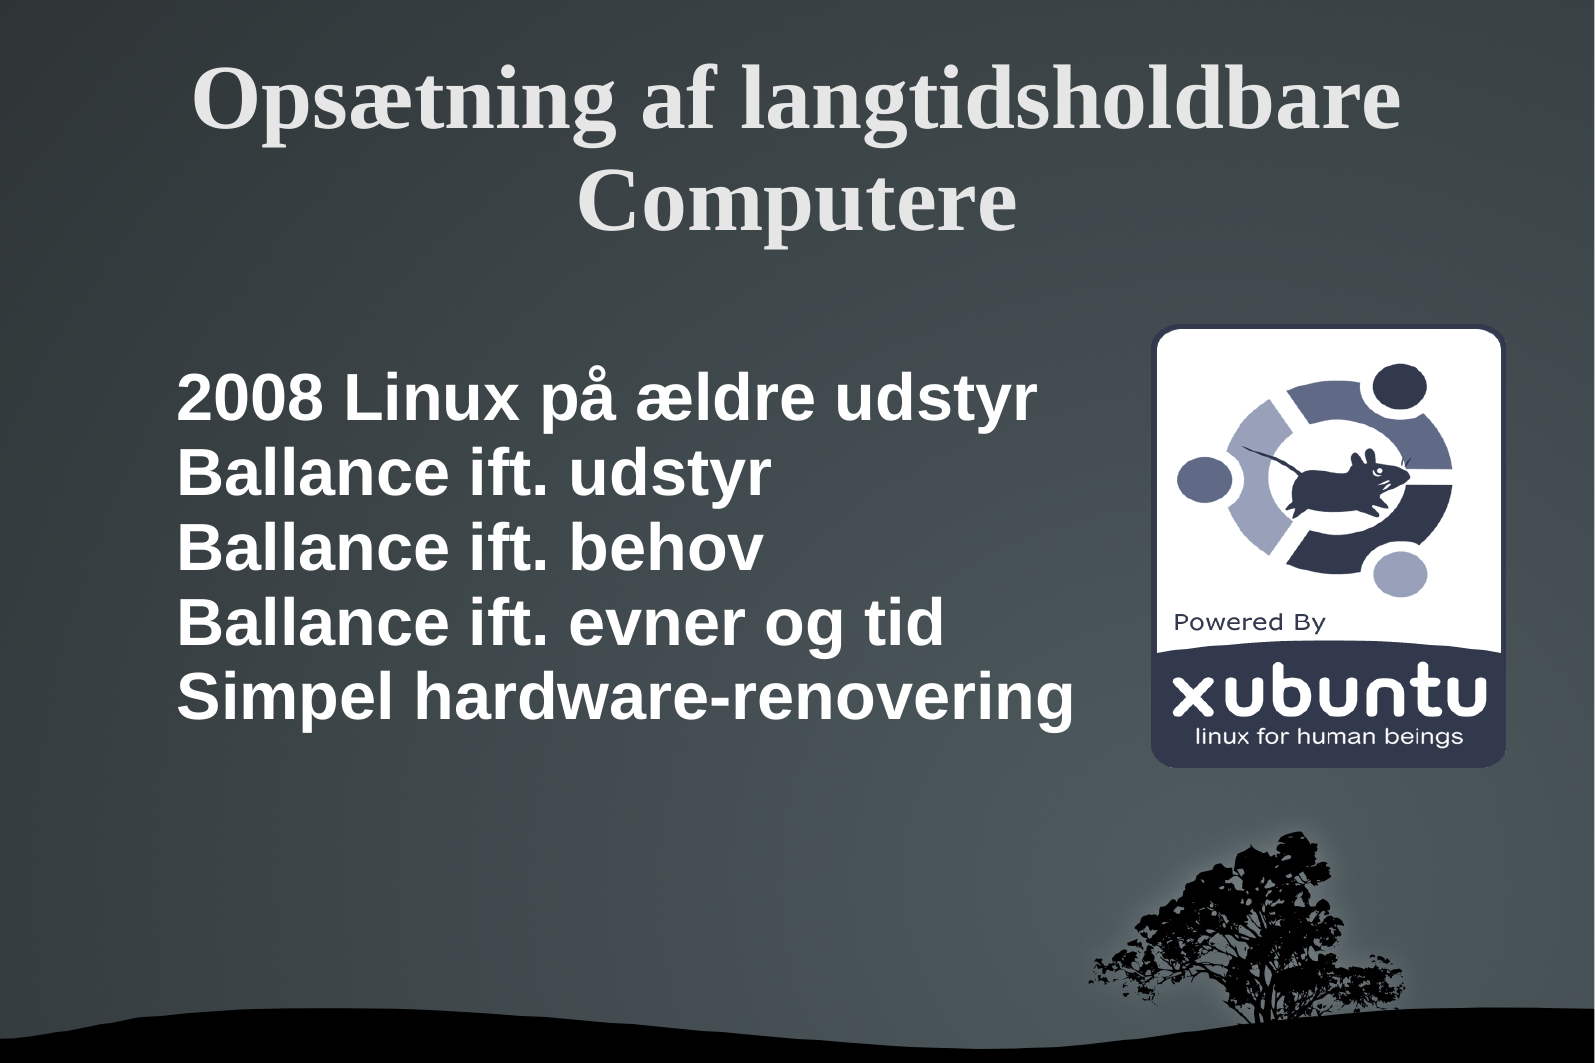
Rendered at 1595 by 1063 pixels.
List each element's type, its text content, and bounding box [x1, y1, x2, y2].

picture [0, 0, 1595, 1063]
text_box 2008 Linux på ældre udstyr Ballance ift. udstyr Ballance ift. behov Ballance ift. evner og tid Simpel hardware-renovering [144, 352, 1151, 742]
title Opsætning af langtidsholdbare Computere [79, 0, 1515, 298]
